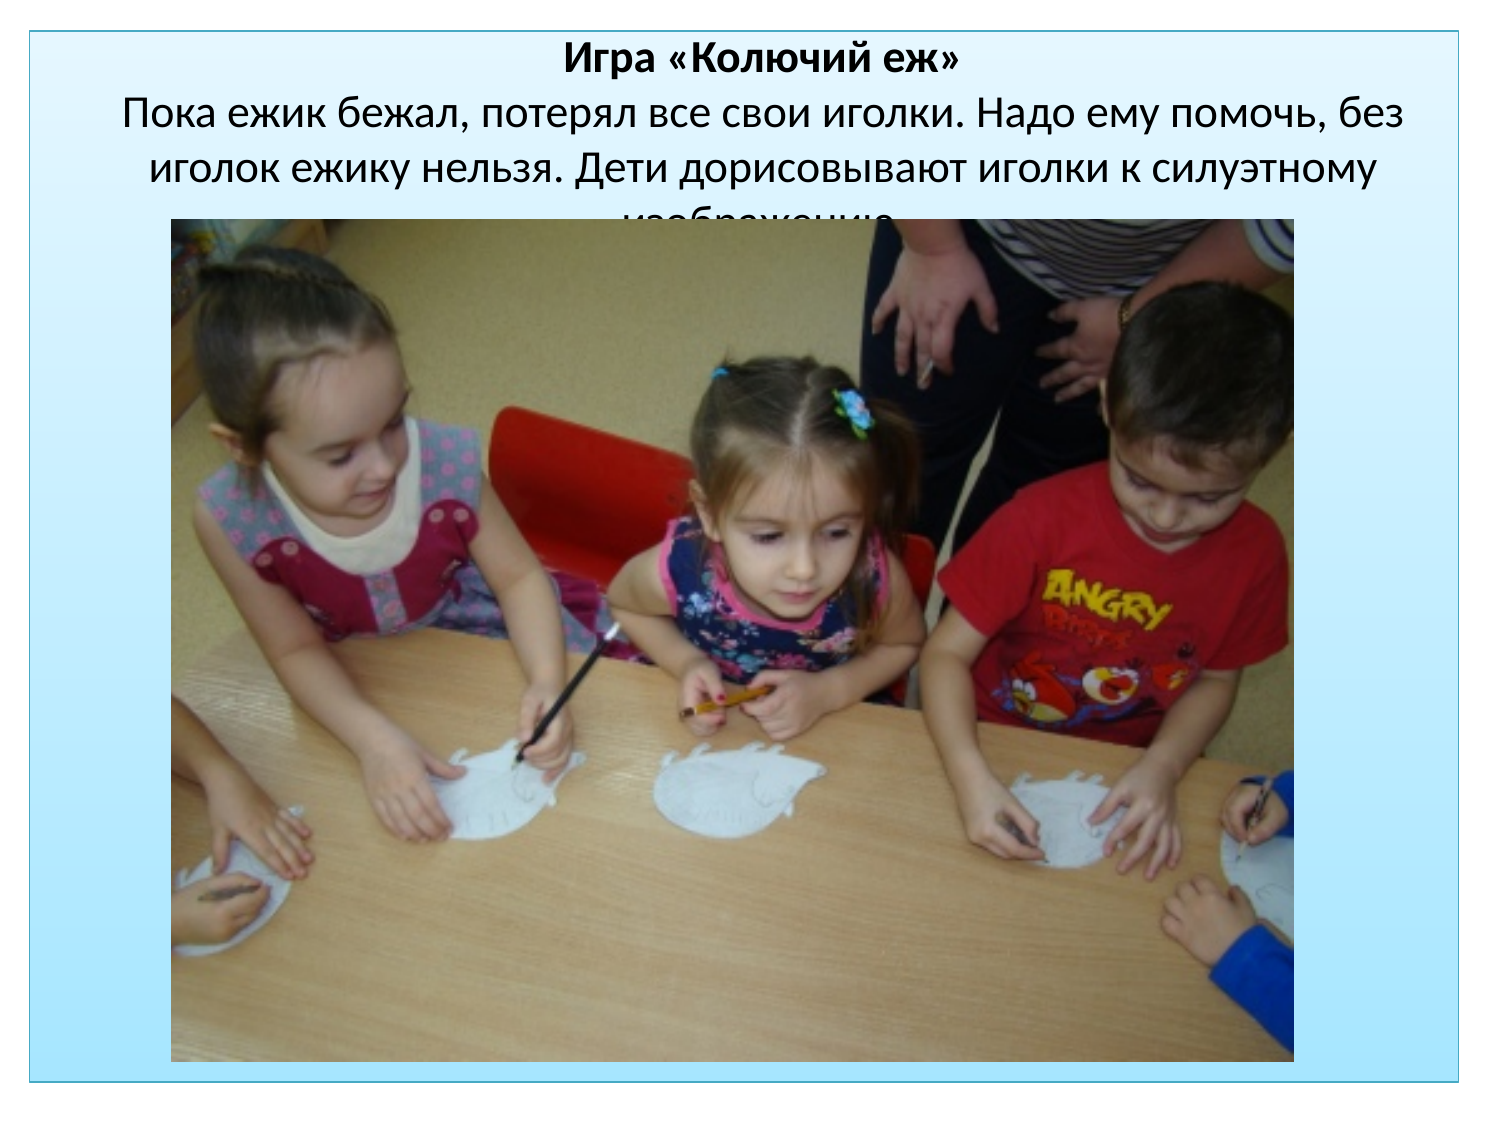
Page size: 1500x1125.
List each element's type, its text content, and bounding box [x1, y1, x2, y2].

picture [171, 219, 1294, 1062]
text_box [29, 30, 1459, 1083]
title Игра «Колючий еж» Пока ежик бежал, потерял все свои иголки. Надо ему помочь, без иголок ежику нельзя. Дети дорисовывают иголки к силуэтному изображению [88, 19, 1439, 250]
